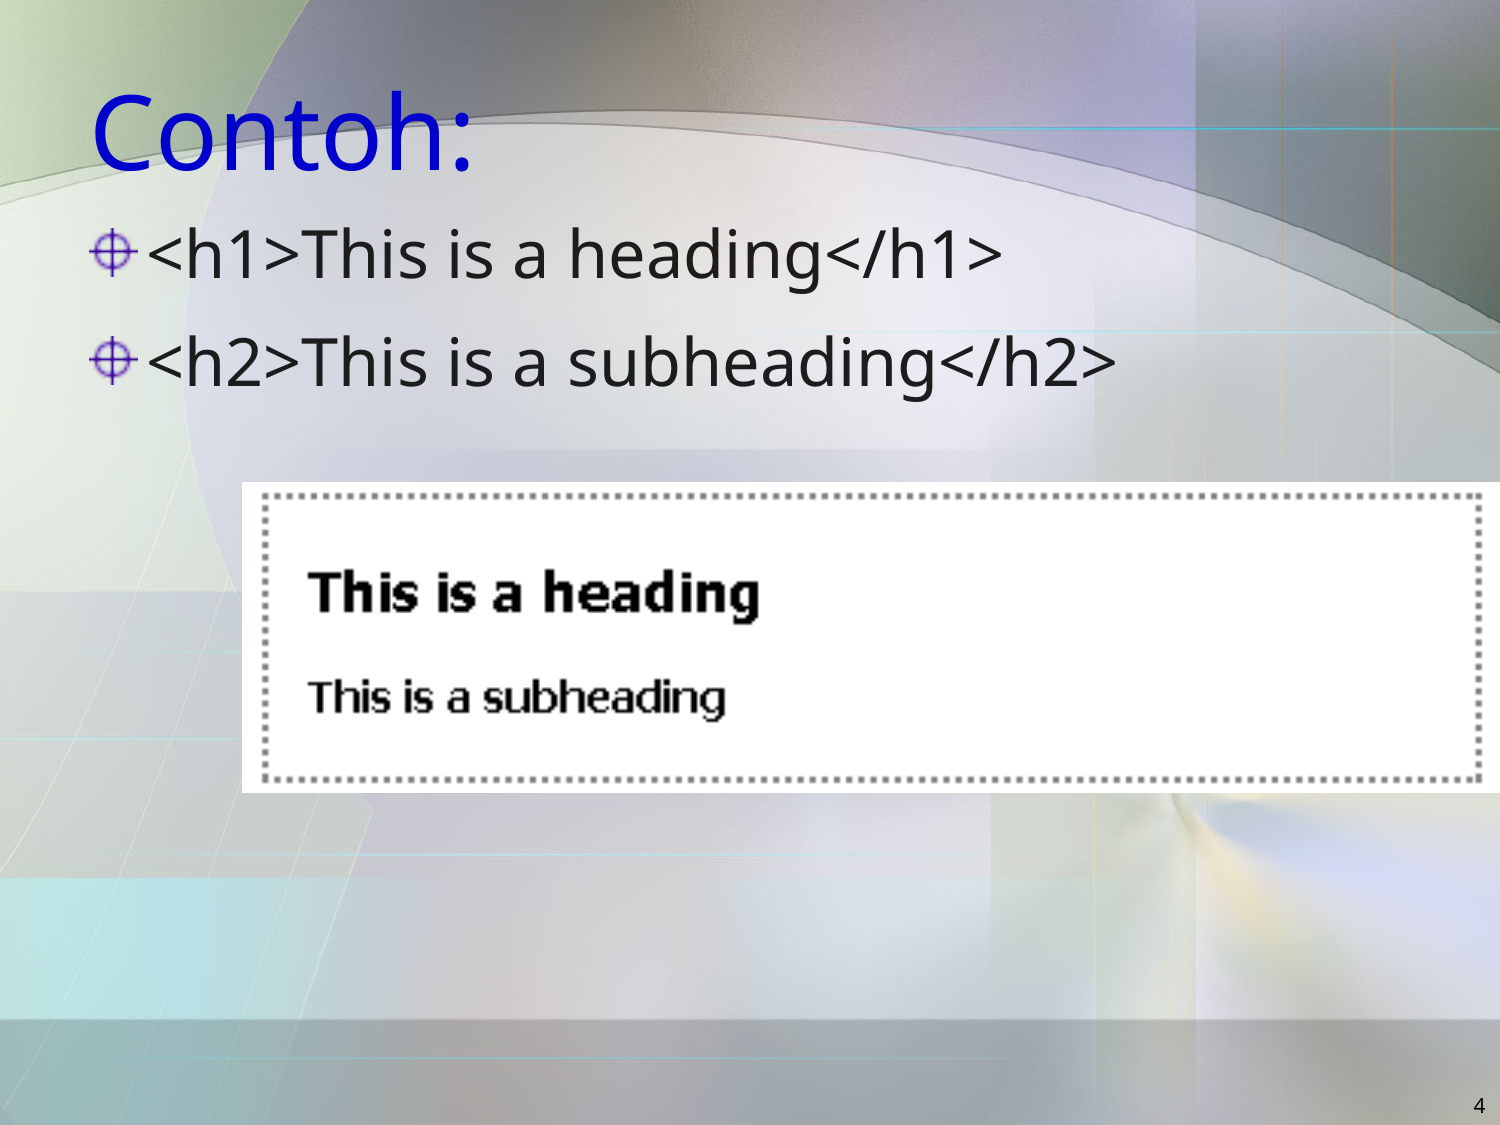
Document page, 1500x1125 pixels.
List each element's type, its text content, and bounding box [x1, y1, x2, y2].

list <h1>This is a heading</h1> <h2>This is a subheading</h2> [75, 199, 1500, 1063]
picture [0, 0, 1500, 1125]
title Contoh: [75, 61, 1500, 199]
picture [242, 482, 1500, 793]
